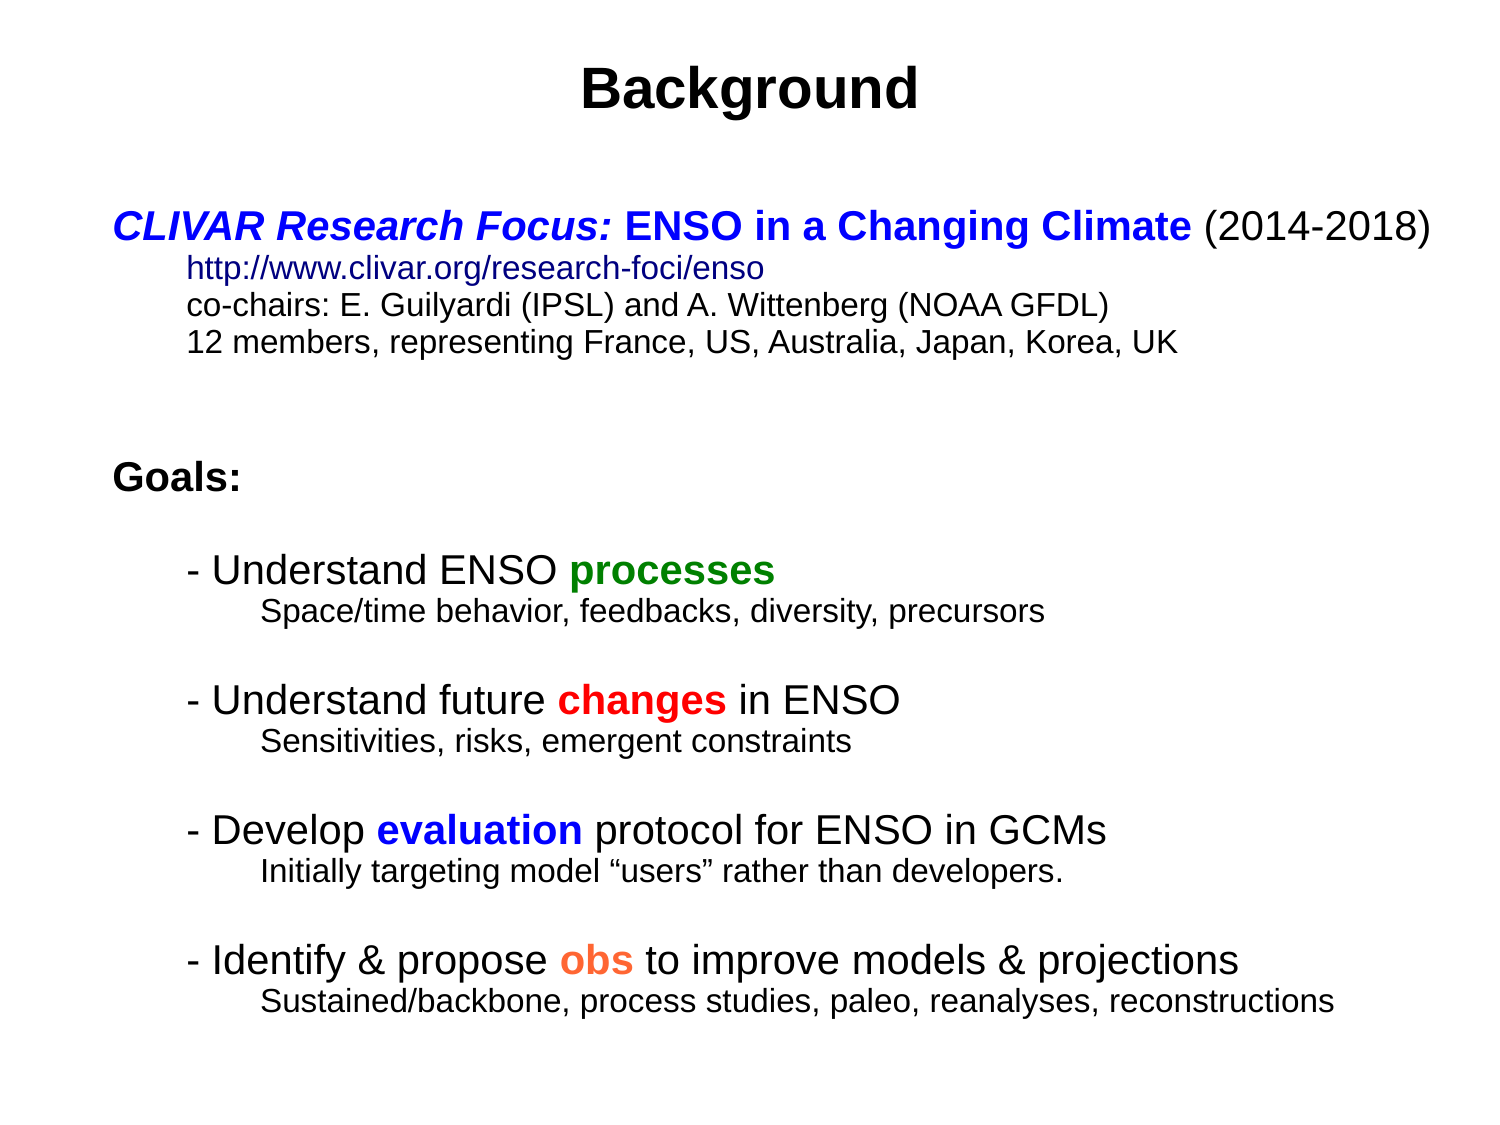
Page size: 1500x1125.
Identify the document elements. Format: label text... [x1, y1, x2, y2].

title Background [25, 43, 1476, 129]
text_box CLIVAR Research Focus: ENSO in a Changing Climate (2014-2018) http://www.clivar.org/research-foci/enso co-chairs: E. Guilyardi (IPSL) and A. Wittenberg (NOAA GFDL) 12 members, representing France, US, Australia, Japan, Korea, UK Goals: - Understand ENSO processes Space/time behavior, feedbacks, diversity, precursors - Understand future changes in ENSO Sensitivities, risks, emergent constraints - Develop evaluation protocol for ENSO in GCMs Initially targeting model “users” rather than developers. - Identify & propose obs to improve models & projections Sustained/backbone, process studies, paleo, reanalyses, reconstructions [97, 195, 1448, 1061]
